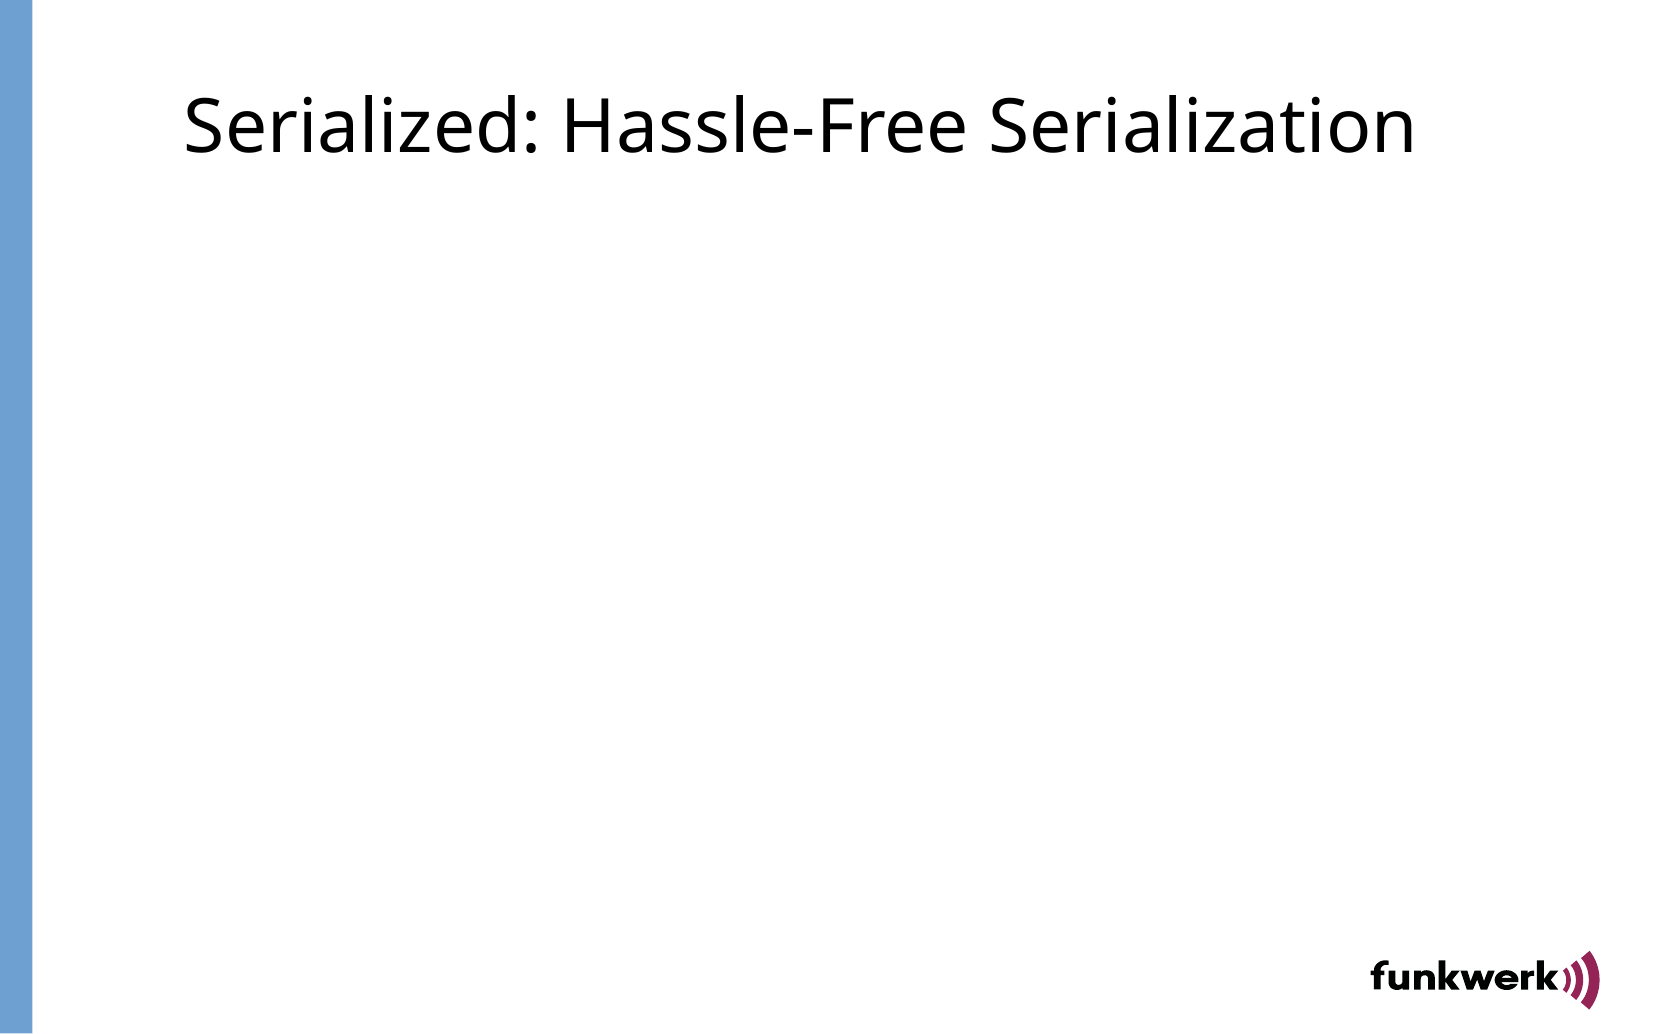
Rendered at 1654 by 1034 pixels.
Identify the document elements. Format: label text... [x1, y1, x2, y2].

text_box Serialized: Hassle-Free Serialization [169, 65, 1546, 221]
